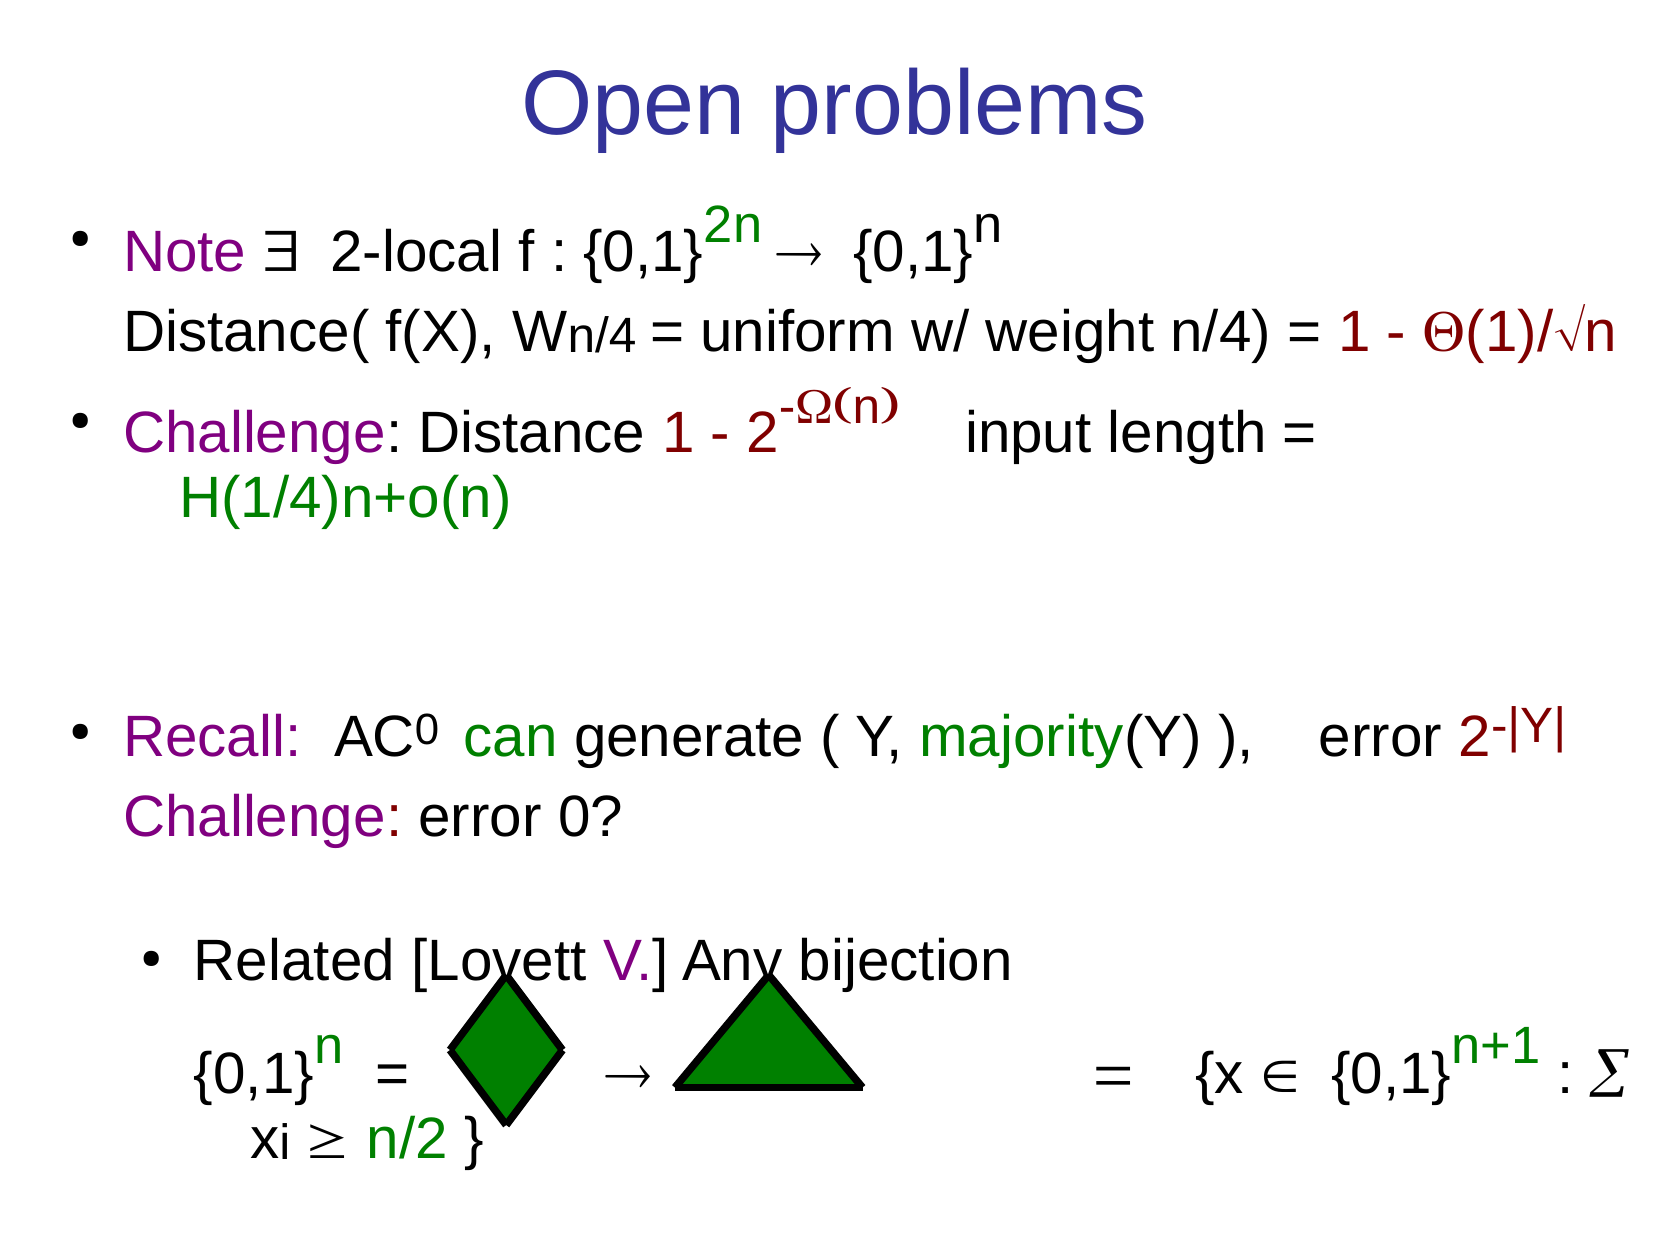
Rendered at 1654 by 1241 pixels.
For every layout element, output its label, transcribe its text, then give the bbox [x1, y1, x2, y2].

text_box [674, 974, 863, 1088]
text_box [449, 975, 563, 1126]
list Note  2-local f : {0,1}2n  {0,1}n Distance( f(X), Wn/4 = uniform w/ weight n/4) = 1 - Q(1)/n Challenge: Distance 1 - 2-(n) input length = H(1/4)n+o(n) Recall: AC0 can generate ( Y, majority(Y) ), error 2-|Y| Challenge: error 0? Related [Lovett V.] Any bijection {0,1}n =  = {x  {0,1}n+1 :  xi  n/2 } has large expected hamming distortion? (n even) [37, 187, 1654, 1203]
title Open problems [131, 18, 1538, 188]
